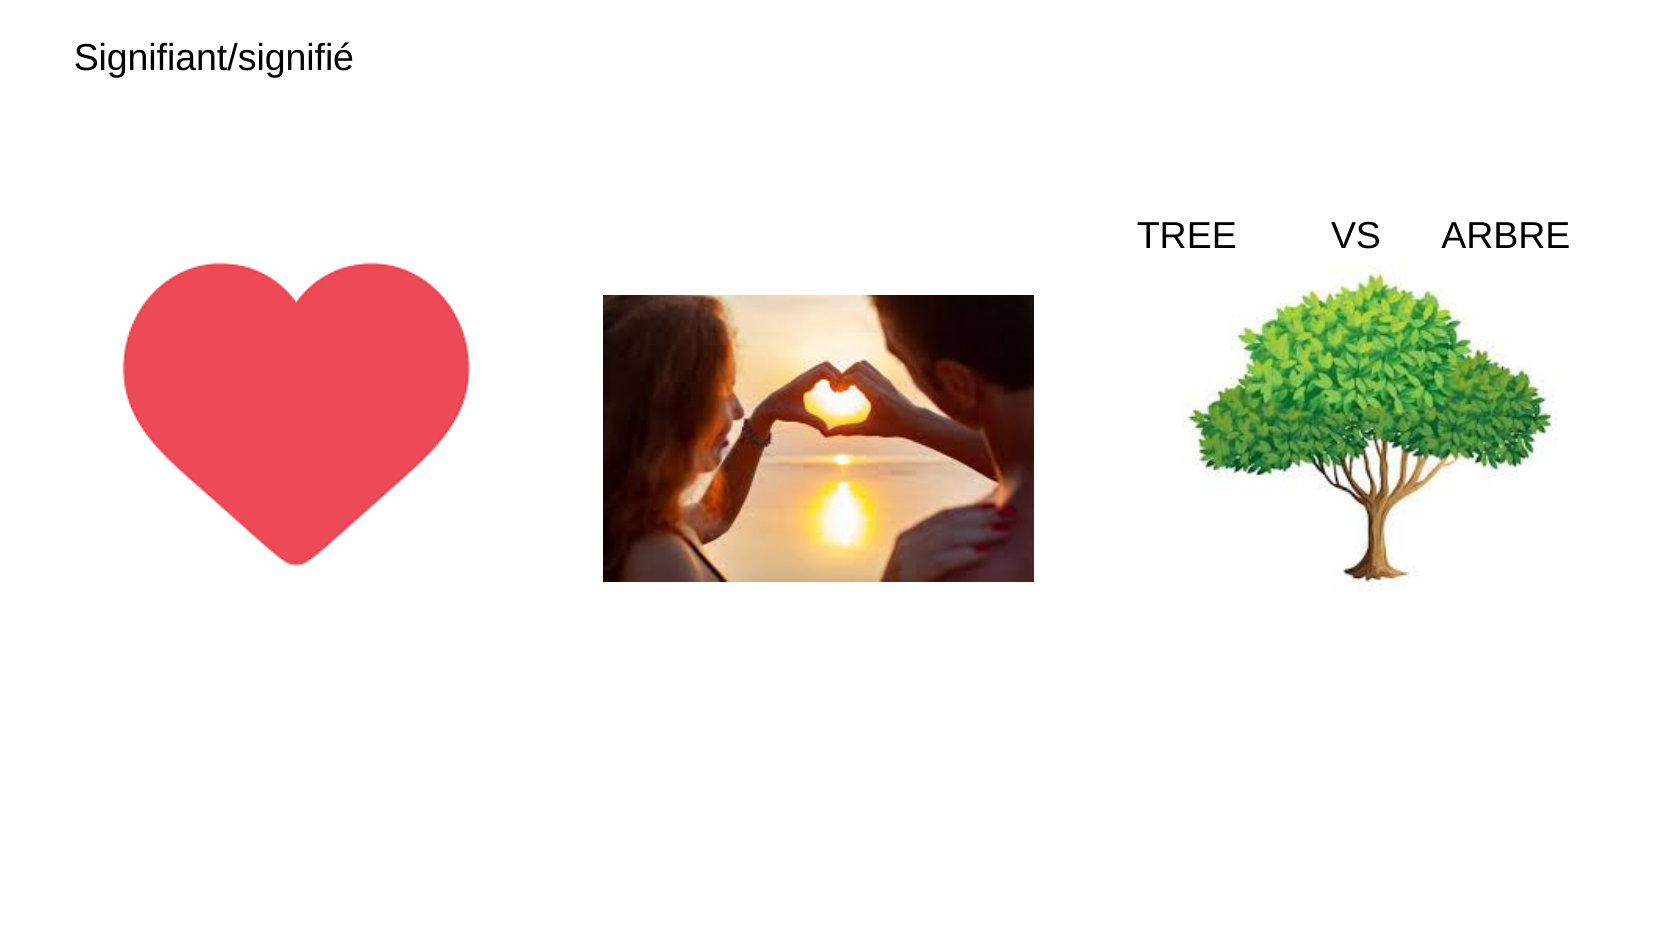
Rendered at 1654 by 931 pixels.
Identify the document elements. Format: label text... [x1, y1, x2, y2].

picture [120, 238, 473, 591]
text_box Signifiant/signifié [59, 29, 827, 119]
picture [603, 295, 1034, 582]
text_box TREE VS ARBRE [1122, 206, 1595, 266]
picture [1181, 265, 1560, 591]
